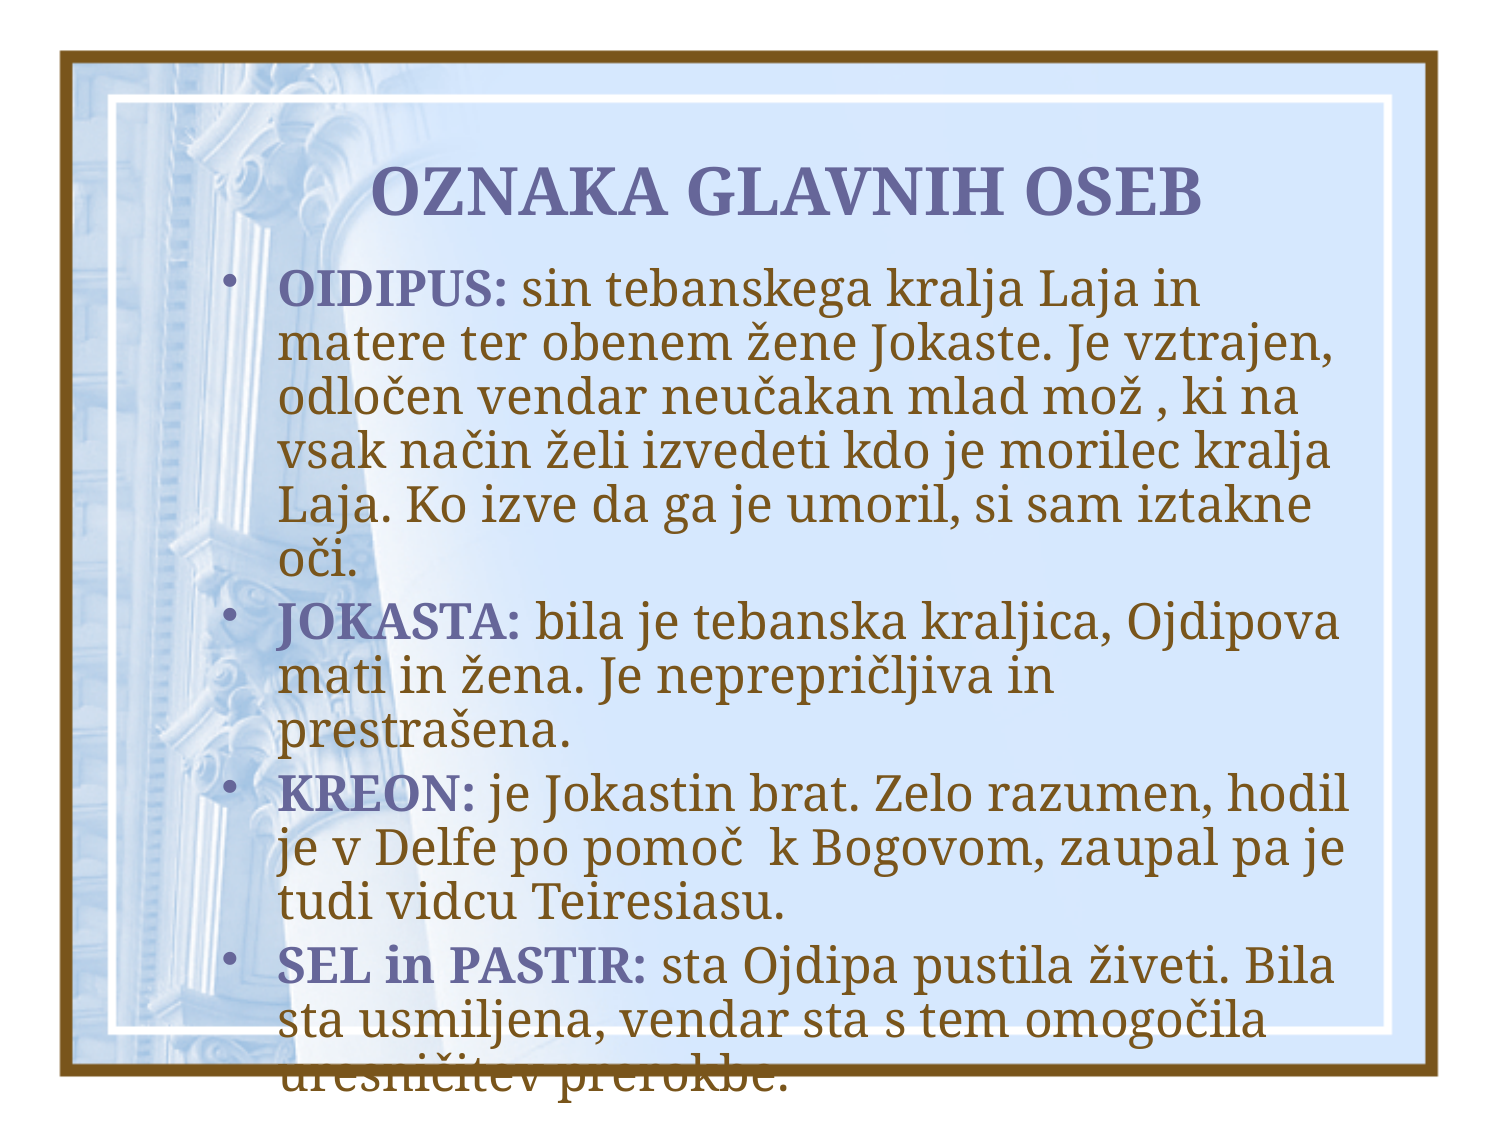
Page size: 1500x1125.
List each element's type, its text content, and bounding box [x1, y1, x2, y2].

picture [0, 0, 1500, 1125]
list OIDIPUS: sin tebanskega kralja Laja in matere ter obenem žene Jokaste. Je vztrajen, odločen vendar neučakan mlad mož , ki na vsak način želi izvedeti kdo je morilec kralja Laja. Ko izve da ga je umoril, si sam iztakne oči. JOKASTA: bila je tebanska kraljica, Ojdipova mati in žena. Je neprepričljiva in prestrašena. KREON: je Jokastin brat. Zelo razumen, hodil je v Delfe po pomoč k Bogovom, zaupal pa je tudi vidcu Teiresiasu. SEL in PASTIR: sta Ojdipa pustila živeti. Bila sta usmiljena, vendar sta s tem omogočila uresničitev prerokbe. [206, 255, 1376, 1071]
title OZNAKA GLAVNIH OSEB [336, 113, 1237, 255]
